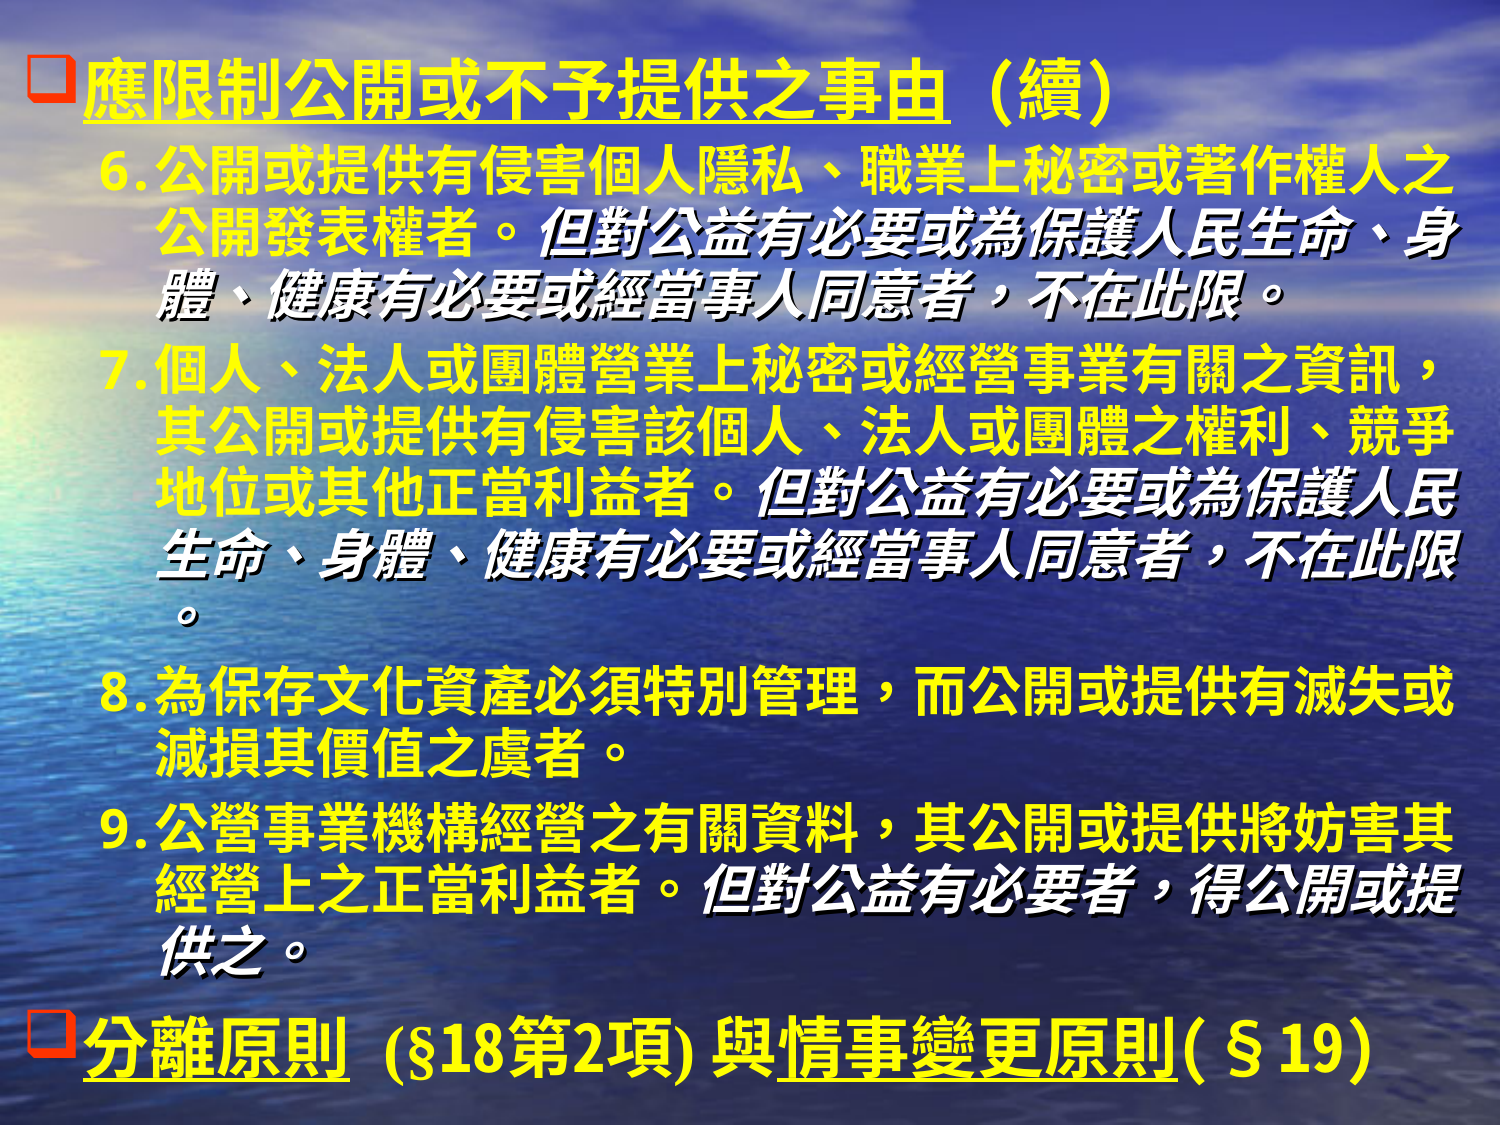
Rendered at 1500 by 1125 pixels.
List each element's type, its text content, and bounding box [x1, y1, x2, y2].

text_box 應限制公開或不予提供之事由 (續) 公開或提供有侵害個人隱私、職業上秘密或著作權人之公開發表權者。但對公益有必要或為保護人民生命、身體、健康有必要或經當事人同意者，不在此限。 個人、法人或團體營業上秘密或經營事業有關之資訊，其公開或提供有侵害該個人、法人或團體之權利、競爭地位或其他正當利益者。但對公益有必要或為保護人民生命、身體、健康有必要或經當事人同意者，不在此限。 為保存文化資產必須特別管理，而公開或提供有滅失或減損其價值之虞者。 公營事業機構經營之有關資料，其公開或提供將妨害其經營上之正當利益者。但對公益有必要者，得公開或提供之。 分離原則 (§18第2項) 與情事變更原則(§19) [15, 33, 1478, 1097]
picture [0, 0, 1500, 1125]
